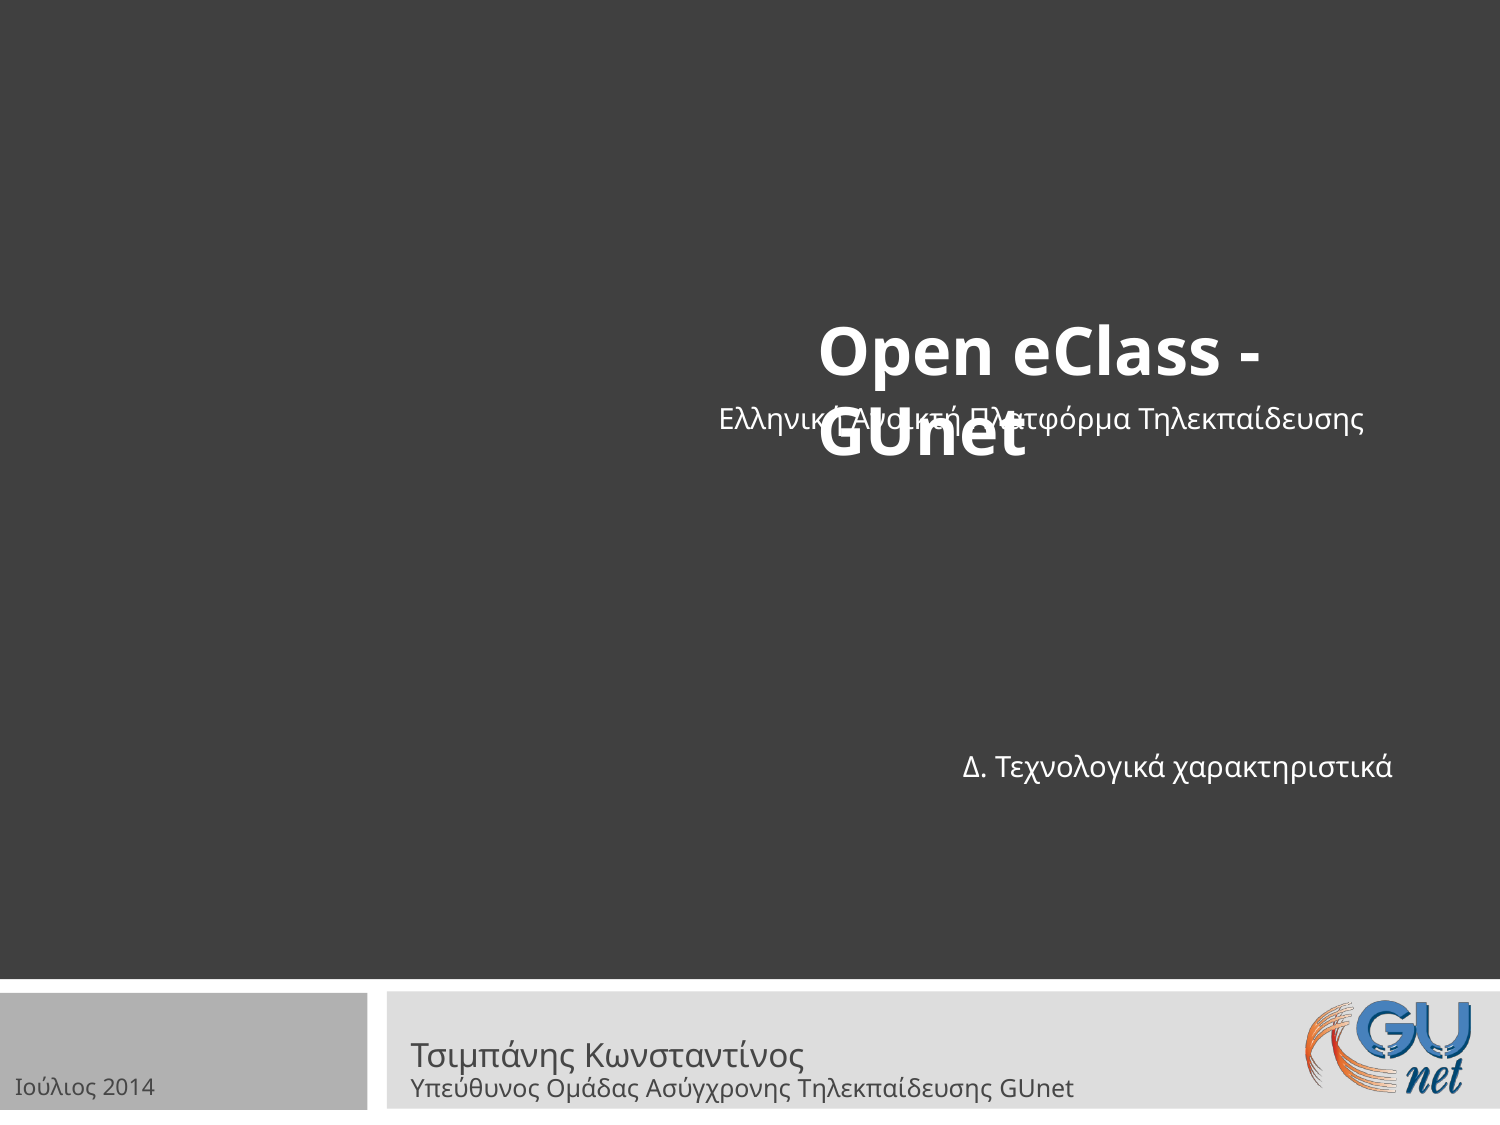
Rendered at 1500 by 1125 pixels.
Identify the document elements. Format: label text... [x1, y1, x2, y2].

text_box Υπεύθυνος Ομάδας Ασύγχρονης Τηλεκπαίδευσης GUnet [408, 1072, 1109, 1103]
text_box [0, 0, 1500, 1125]
text_box Τσιμπάνης Κωνσταντίνος [408, 1034, 827, 1072]
text_box Δ. Τεχνολογικά χαρακτηριστικά [960, 748, 1423, 783]
text_box Open eClass - GUnet [815, 308, 1399, 376]
text_box Ιούλιος 2014 [12, 1072, 167, 1100]
text_box Ελληνική Ανοικτή Πλατφόρμα Τηλεκπαίδευσης [716, 400, 1399, 431]
